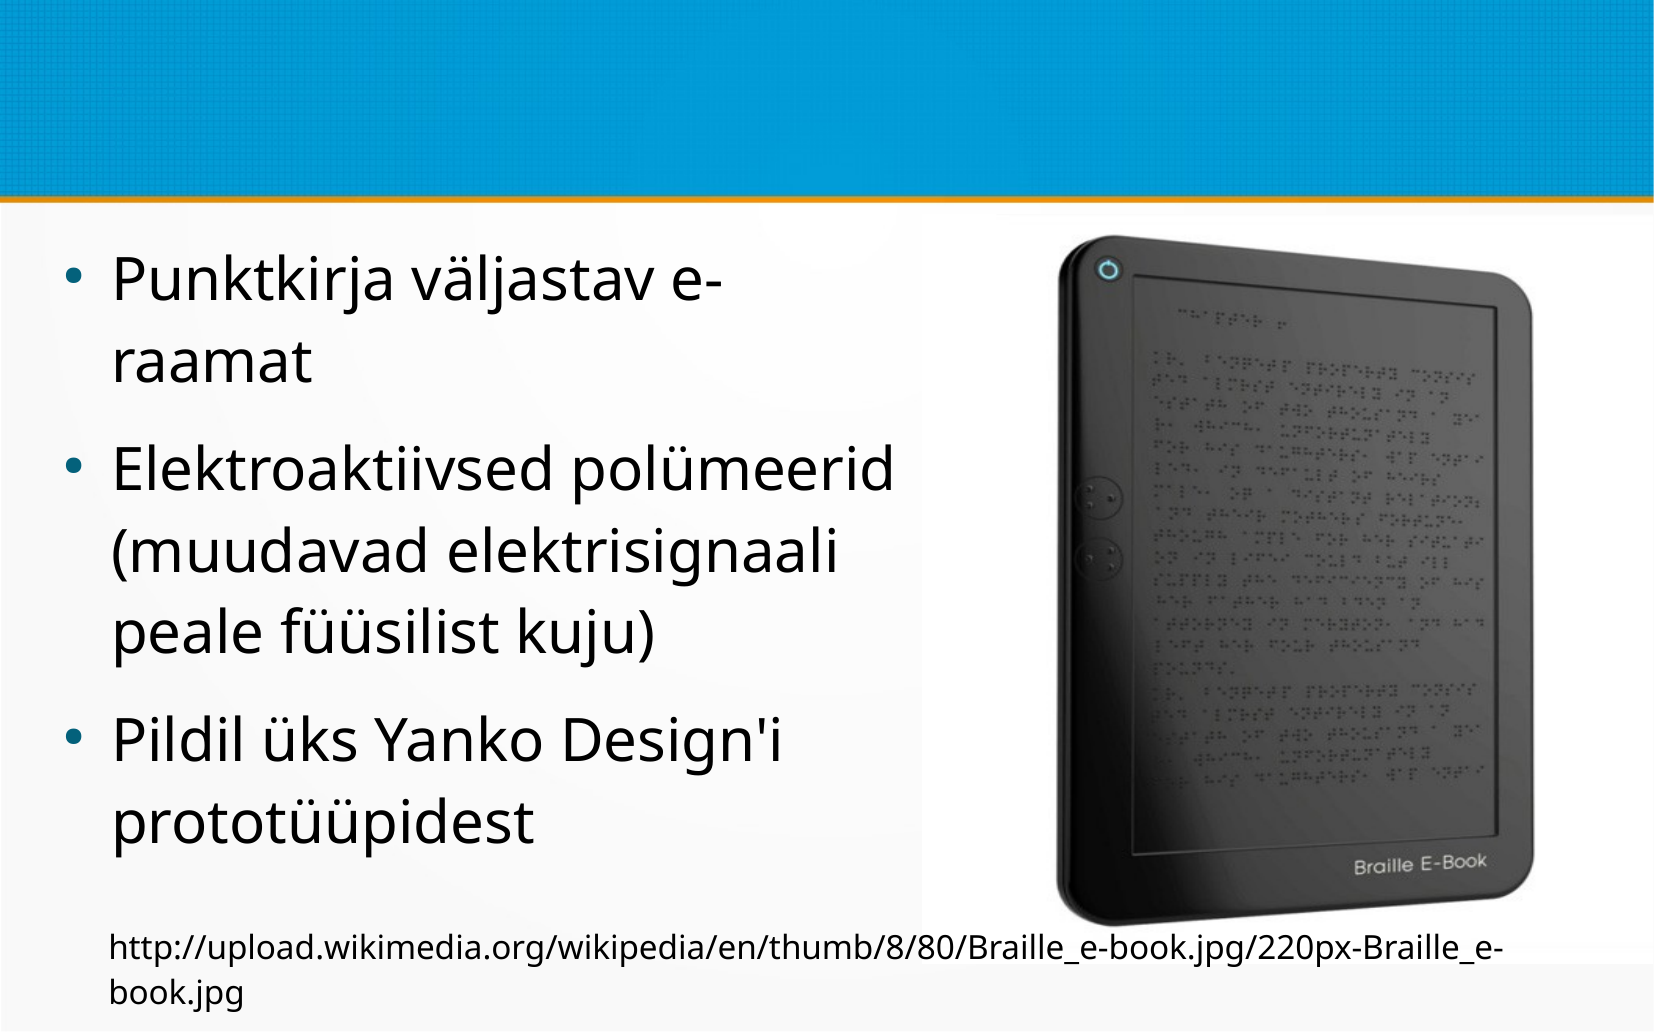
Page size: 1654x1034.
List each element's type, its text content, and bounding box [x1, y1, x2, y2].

picture [0, 195, 1654, 1034]
list Punktkirja väljastav e-raamat Elektroaktiivsed polümeerid (muudavad elektrisignaali peale füüsilist kuju) Pildil üks Yanko Design'i prototüüpidest [47, 236, 898, 922]
text_box http://upload.wikimedia.org/wikipedia/en/thumb/8/80/Braille_e-book.jpg/220px-Braille_e-book.jpg [102, 909, 1563, 1029]
